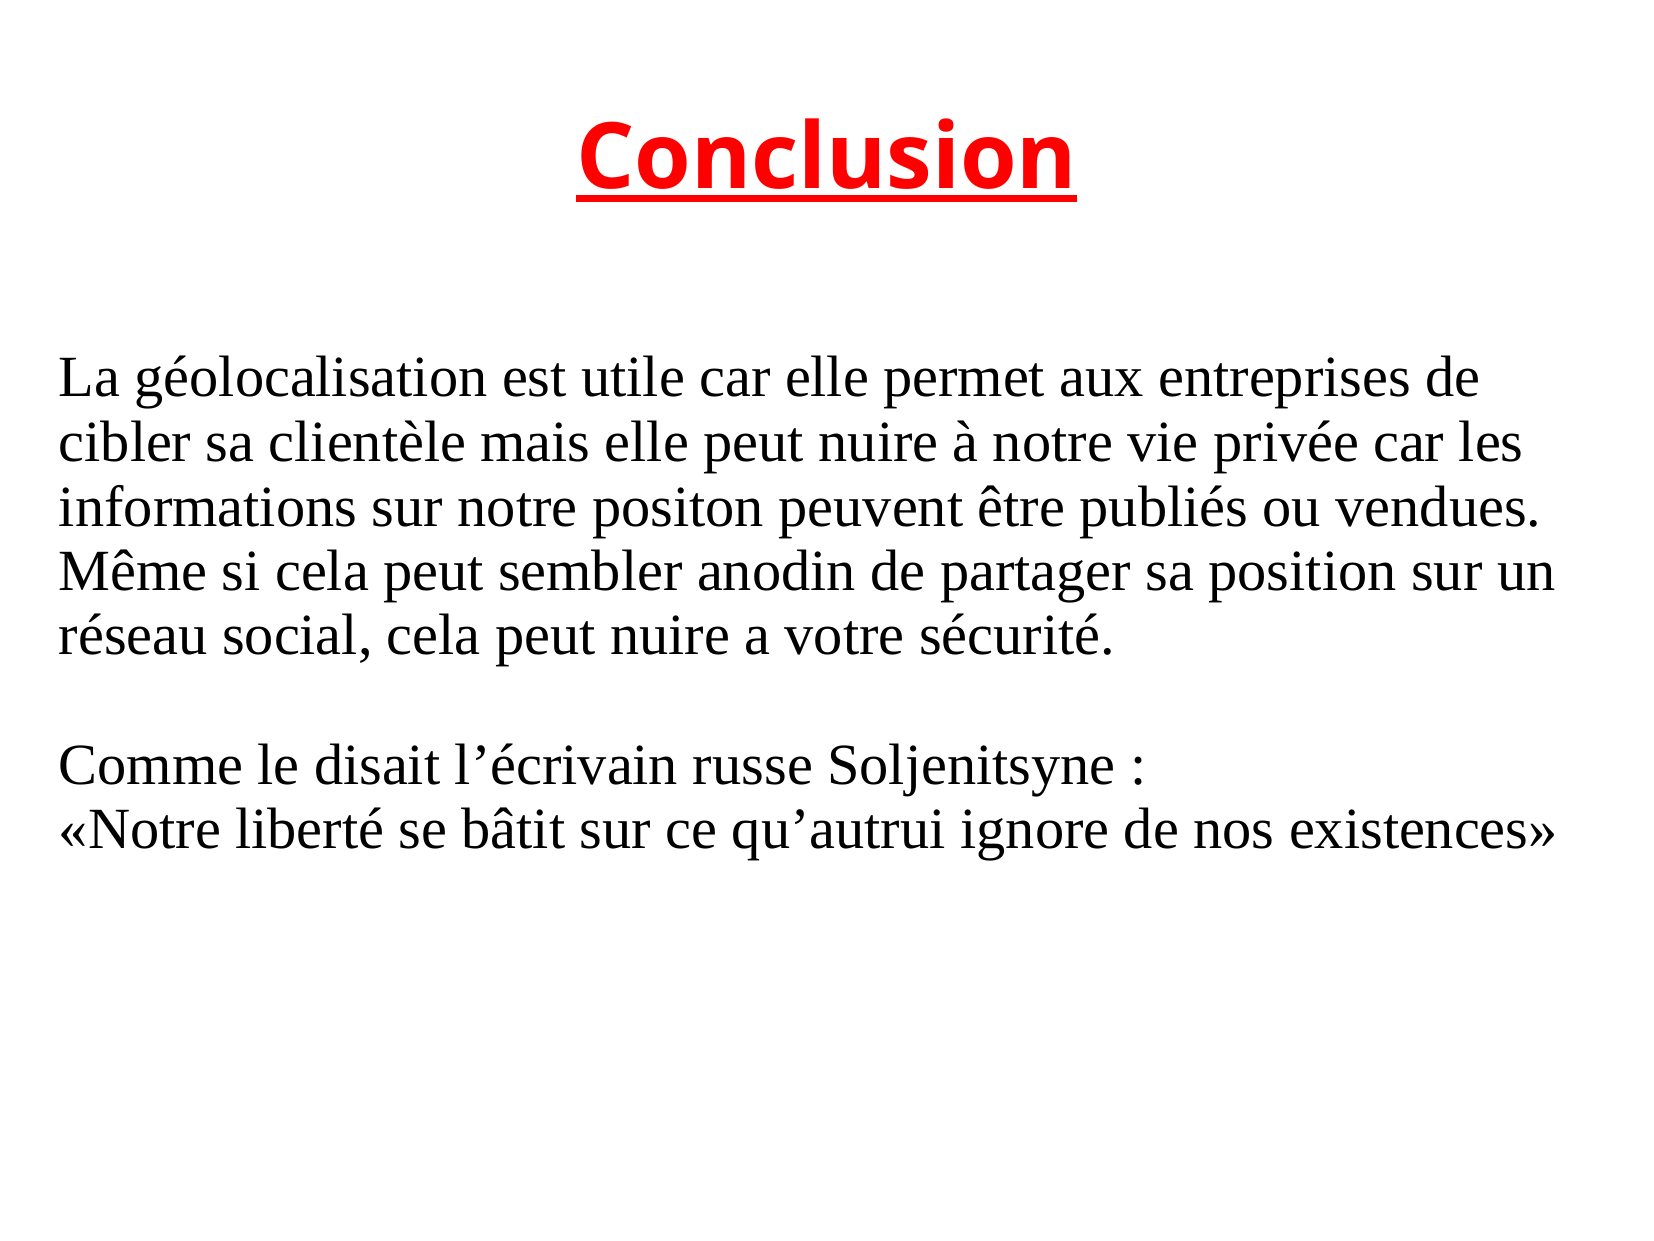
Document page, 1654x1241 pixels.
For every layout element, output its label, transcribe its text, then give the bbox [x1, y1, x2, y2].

title Conclusion [82, 42, 1571, 264]
subtitle La géolocalisation est utile car elle permet aux entreprises de cibler sa clientèle mais elle peut nuire à notre vie privée car les informations sur notre positon peuvent être publiés ou vendues. Même si cela peut sembler anodin de partager sa position sur un réseau social, cela peut nuire a votre sécurité. Comme le disait l’écrivain russe Soljenitsyne : «Notre liberté se bâtit sur ce qu’autrui ignore de nos existences» [59, 344, 1607, 1205]
